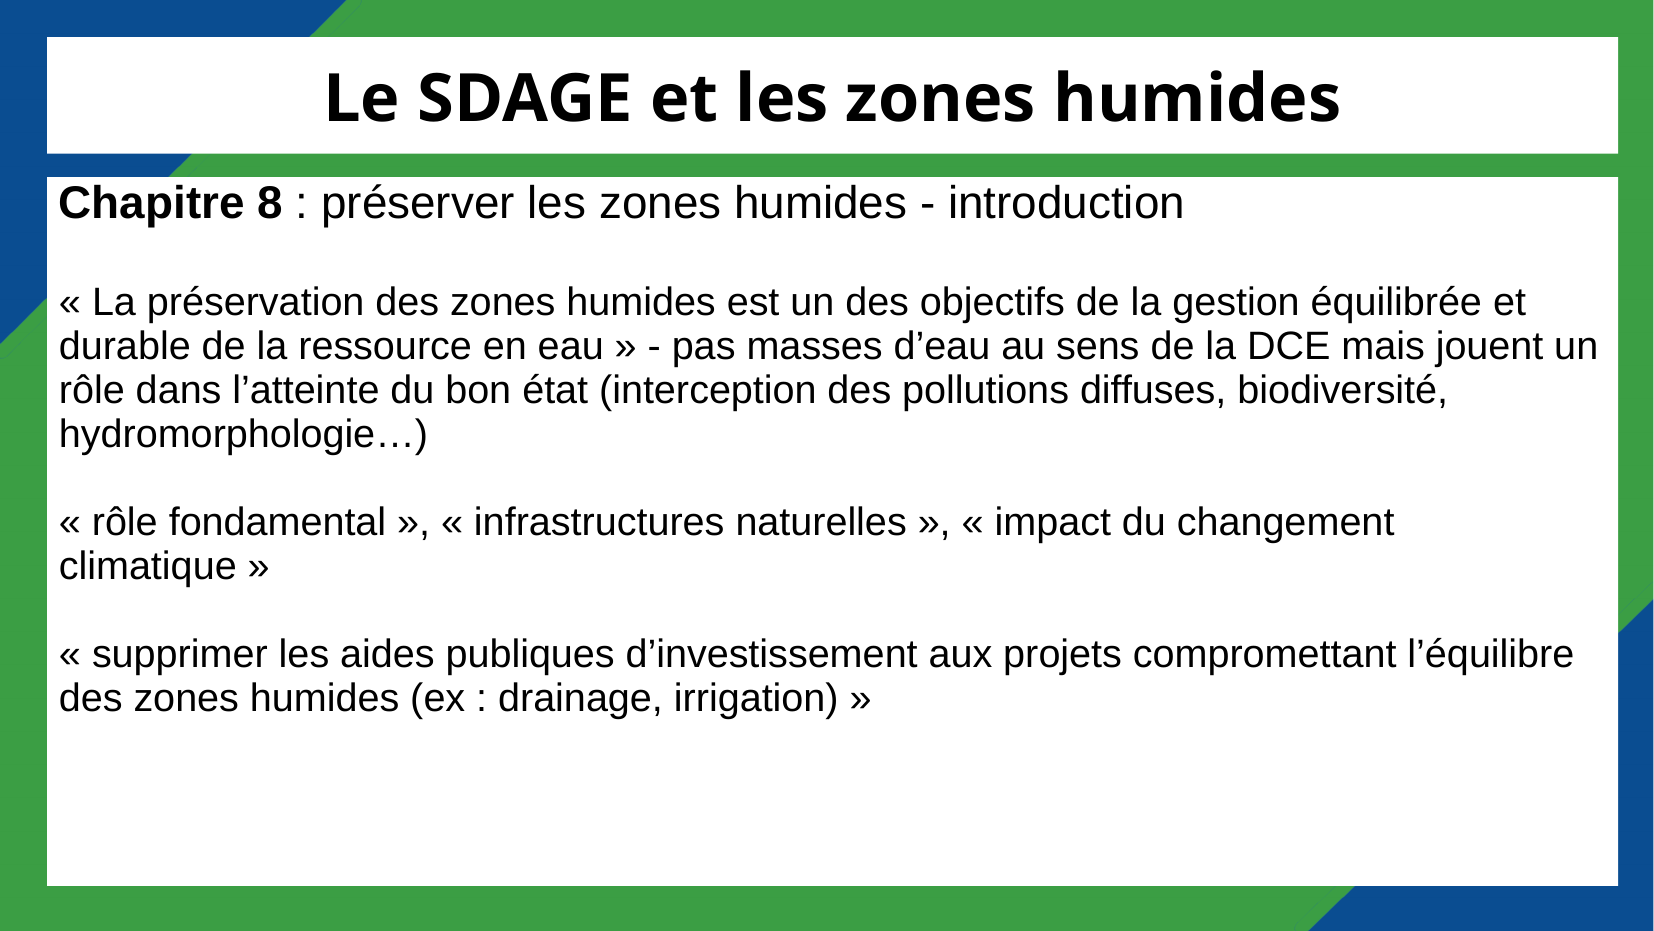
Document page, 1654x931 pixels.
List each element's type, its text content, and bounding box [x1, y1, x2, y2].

picture [0, 0, 1654, 931]
title Chapitre 8 : préserver les zones humides - introduction « La préservation des zones humides est un des objectifs de la gestion équilibrée et durable de la ressource en eau » - pas masses d’eau au sens de la DCE mais jouent un rôle dans l’atteinte du bon état (interception des pollutions diffuses, biodiversité, hydromorphologie…) « rôle fondamental », « infrastructures naturelles », « impact du changement climatique » « supprimer les aides publiques d’investissement aux projets compromettant l’équilibre des zones humides (ex : drainage, irrigation) » [47, 177, 1619, 886]
title Le SDAGE et les zones humides [47, 37, 1619, 154]
